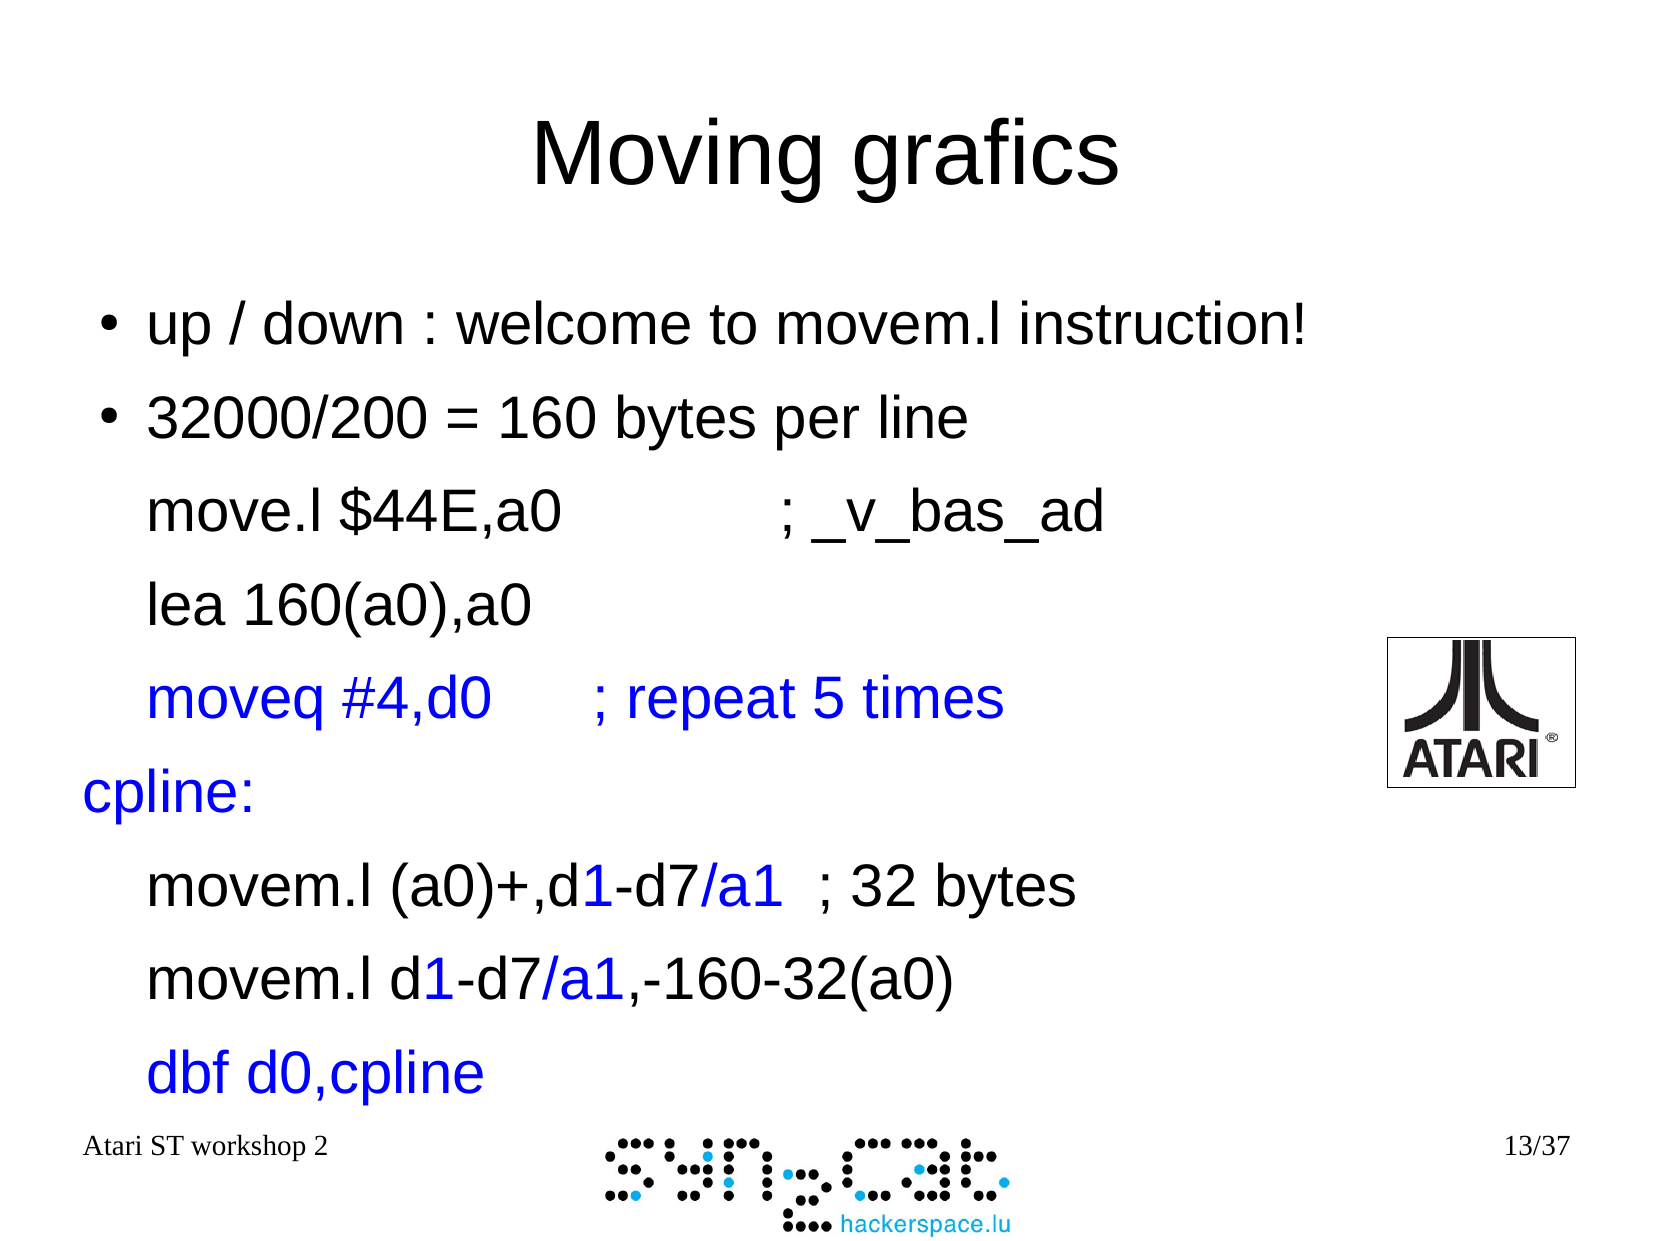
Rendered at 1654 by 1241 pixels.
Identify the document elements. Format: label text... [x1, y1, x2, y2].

picture [1388, 638, 1575, 786]
picture [600, 1124, 1025, 1241]
list up / down : welcome to movem.l instruction! 32000/200 = 160 bytes per line move.l $44E,a0 ; _v_bas_ad lea 160(a0),a0 moveq #4,d0 ; repeat 5 times cpline: movem.l (a0)+,d1-d7/a1 ; 32 bytes movem.l d1-d7/a1,-160-32(a0) dbf d0,cpline [82, 290, 1571, 1109]
title Moving grafics [82, 49, 1571, 257]
